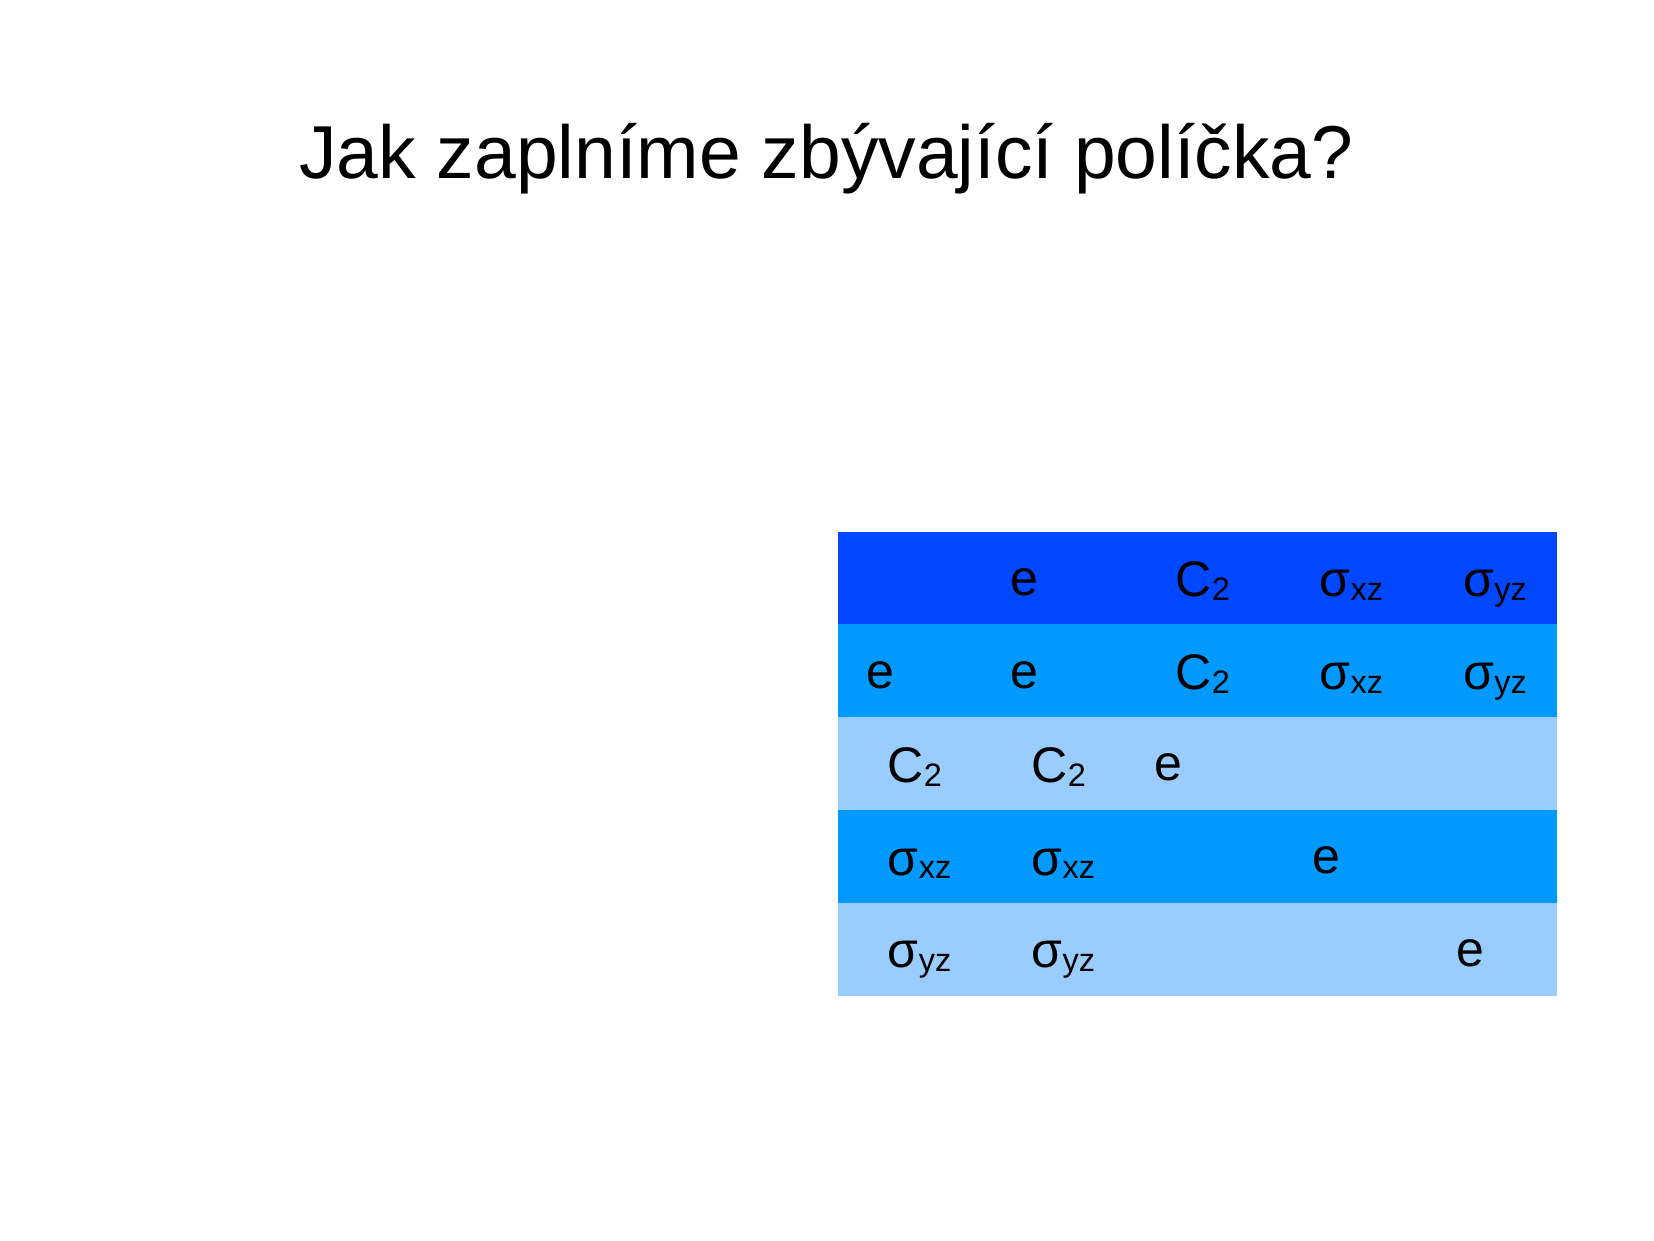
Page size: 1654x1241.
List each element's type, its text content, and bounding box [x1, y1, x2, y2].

table_header σyz [1413, 532, 1557, 624]
table_cell C2 [982, 717, 1126, 810]
table_cell e [982, 624, 1126, 717]
table_cell C2 [1126, 624, 1270, 717]
table_cell e [1126, 717, 1270, 810]
table_cell e [838, 624, 982, 717]
table_cell [1126, 903, 1270, 996]
title Jak zaplníme zbývající políčka? [82, 56, 1571, 250]
table_header C2 [1126, 532, 1270, 624]
table_cell [1413, 810, 1557, 903]
table_cell σxz [982, 810, 1126, 903]
table_cell σxz [1270, 624, 1413, 717]
table_cell e [1413, 903, 1557, 996]
table_cell C2 [838, 717, 982, 810]
table_cell e [1270, 810, 1413, 903]
table_cell [1270, 717, 1413, 810]
table_cell σyz [982, 903, 1126, 996]
table_header [838, 532, 982, 624]
table_cell [1126, 810, 1270, 903]
table_cell [1270, 903, 1413, 996]
table_header e [982, 532, 1126, 624]
table_cell σyz [1413, 624, 1557, 717]
table_header σxz [1270, 532, 1413, 624]
table_cell [1413, 717, 1557, 810]
table_cell σxz [838, 810, 982, 903]
table_cell σyz [838, 903, 982, 996]
